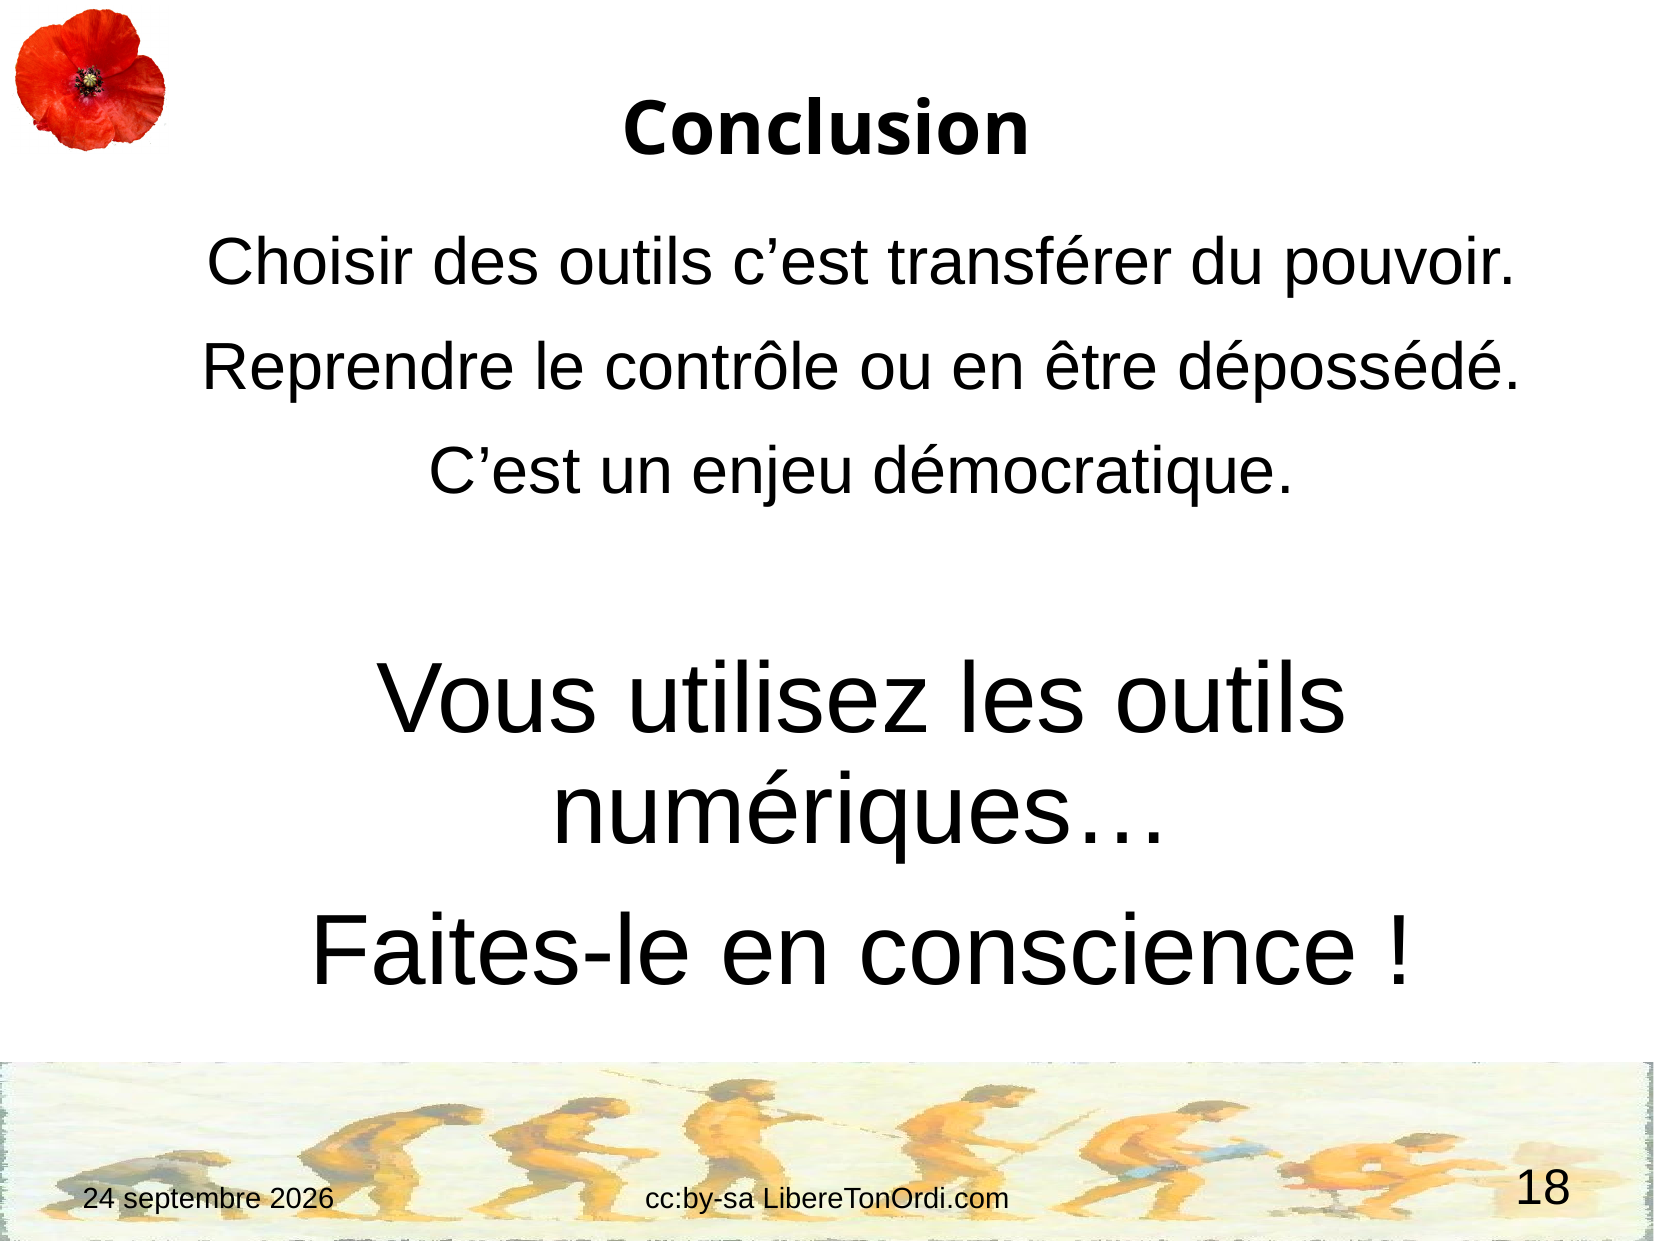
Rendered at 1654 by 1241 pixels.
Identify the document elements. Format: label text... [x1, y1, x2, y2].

title Conclusion [82, 49, 1571, 201]
picture [11, 5, 169, 154]
list Choisir des outils c’est transférer du pouvoir. Reprendre le contrôle ou en être dépossédé. C’est un enjeu démocratique. Vous utilisez les outils numériques… Faites-le en conscience ! [82, 224, 1571, 1063]
picture [0, 1062, 1654, 1241]
